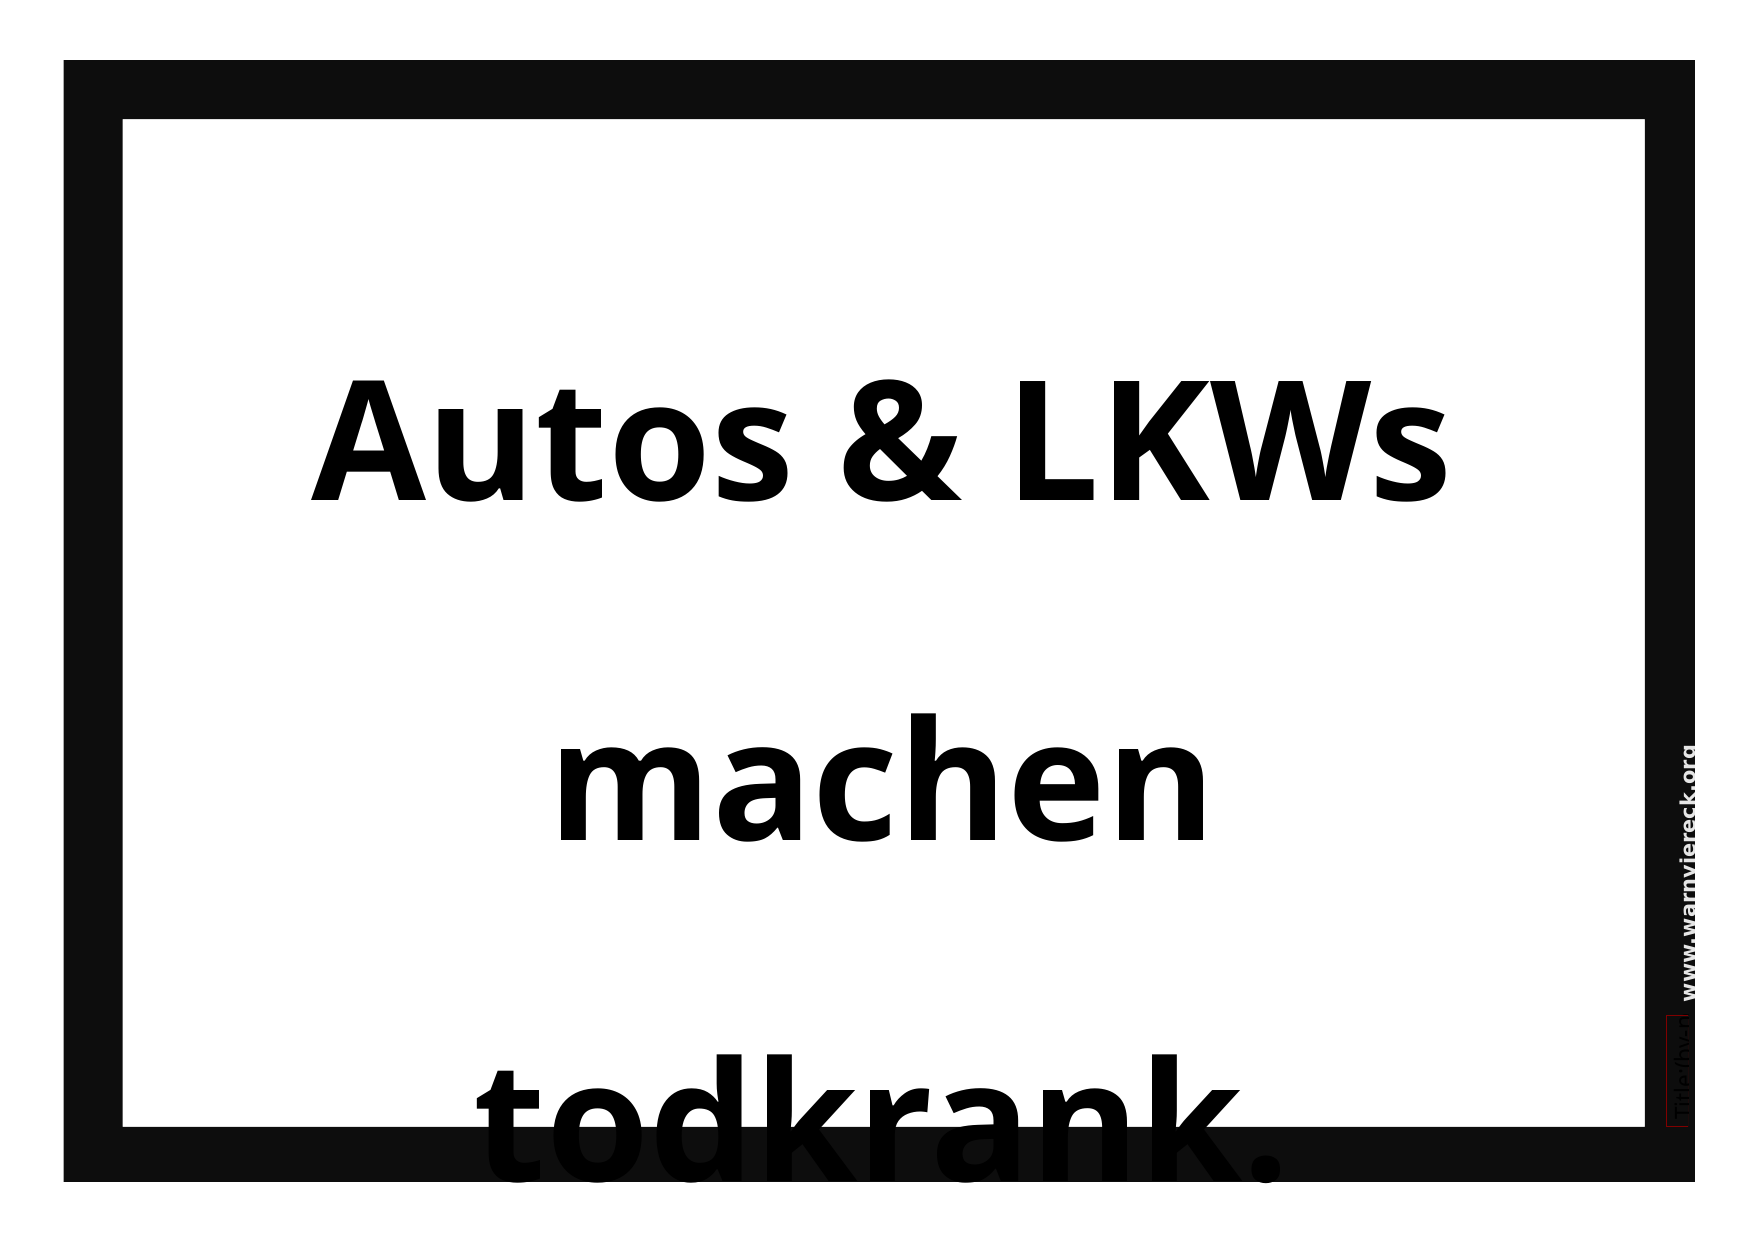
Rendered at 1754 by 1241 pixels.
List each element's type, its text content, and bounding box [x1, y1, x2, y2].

text_box Autos & LKWs machen todkrank. In Österreich verursacht laut WHO verkehrsbedingter Feinstaub pro Jahr 2.400 Todesfälle, 40.000 Asthmaerkrankungen und 2.350 Fälle chronischer Bronchitis. [177, 201, 1587, 1162]
